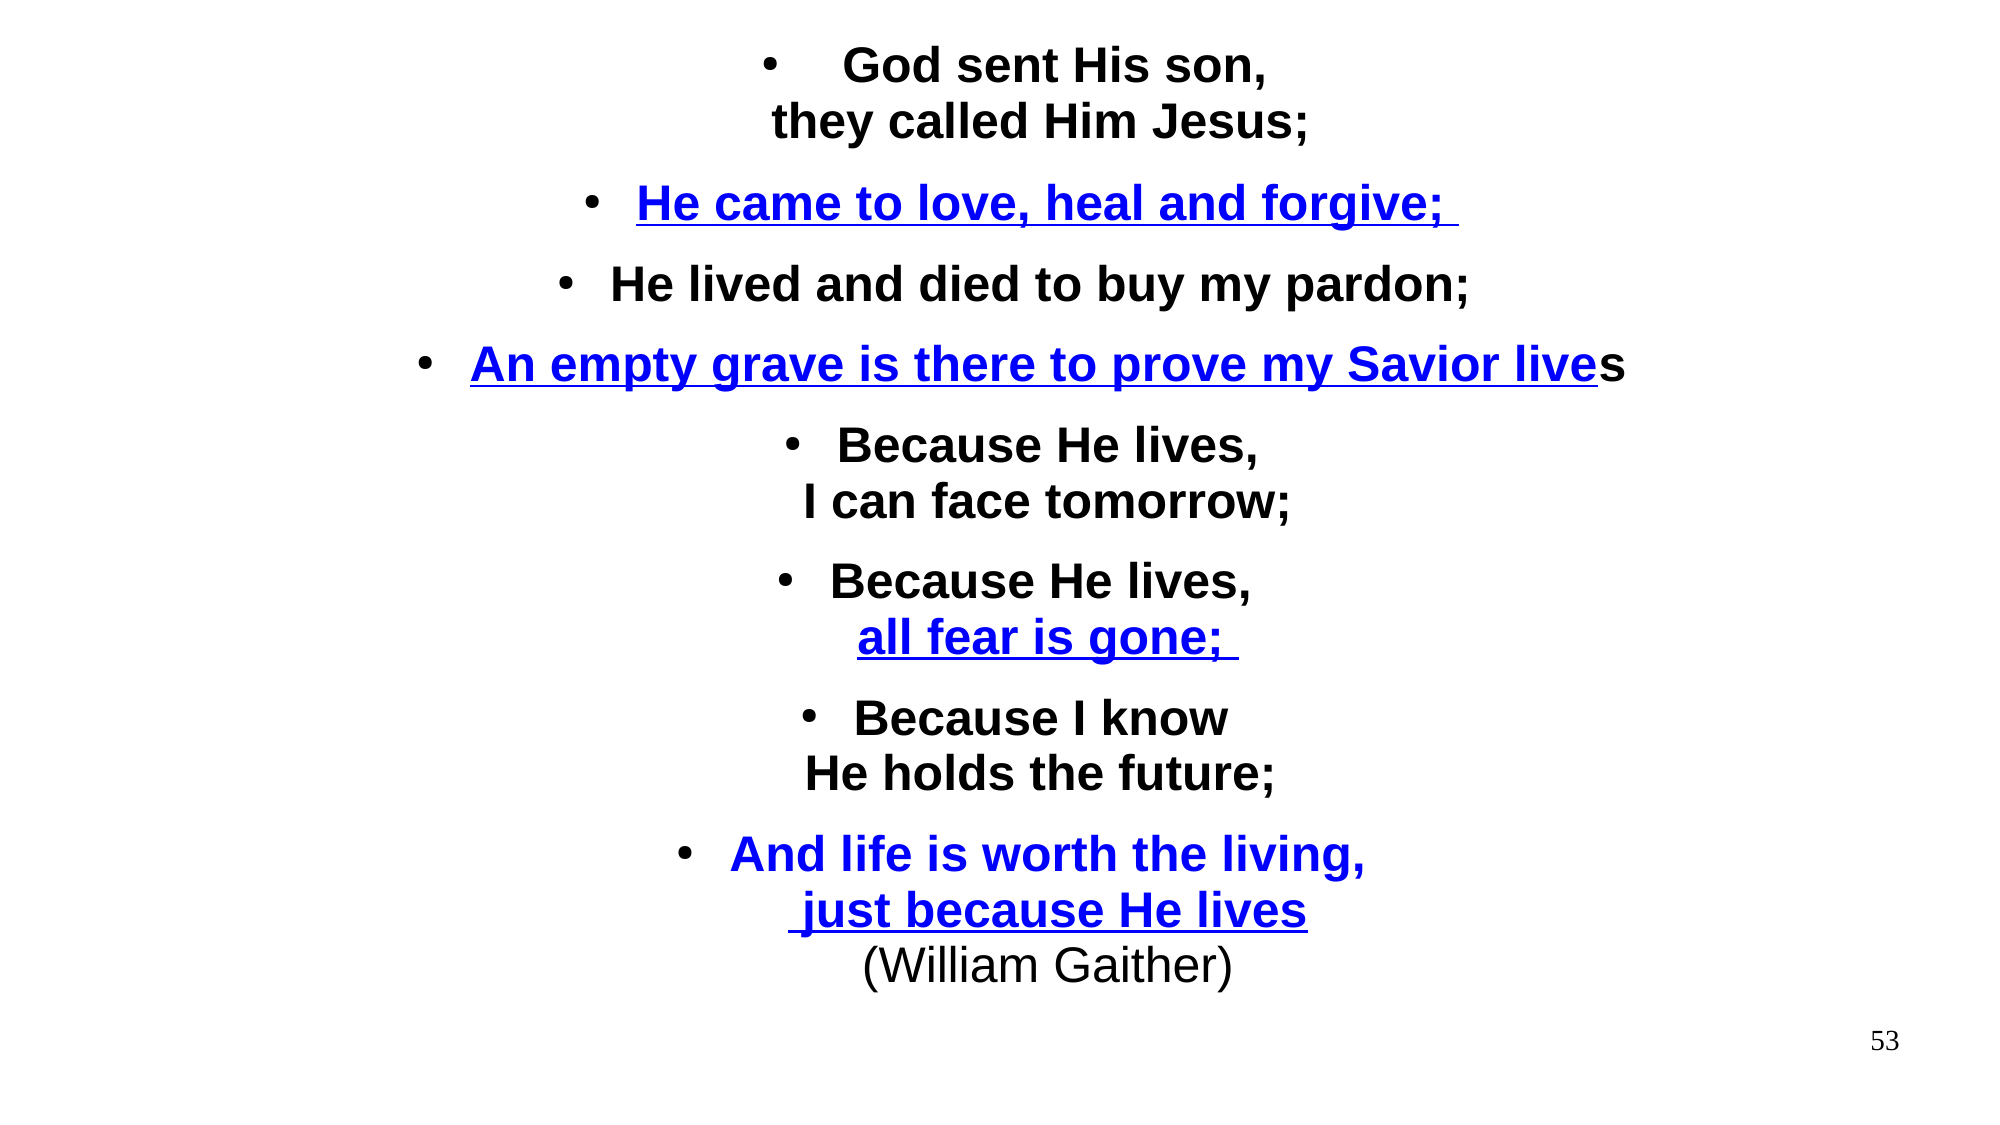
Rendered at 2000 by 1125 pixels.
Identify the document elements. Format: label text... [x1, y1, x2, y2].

list God sent His son, they called Him Jesus; He came to love, heal and forgive; He lived and died to buy my pardon; An empty grave is there to prove my Savior lives Because He lives, I can face tomorrow; Because He lives, all fear is gone; Because I know He holds the future; And life is worth the living, just because He lives (William Gaither) [37, 37, 1988, 1088]
